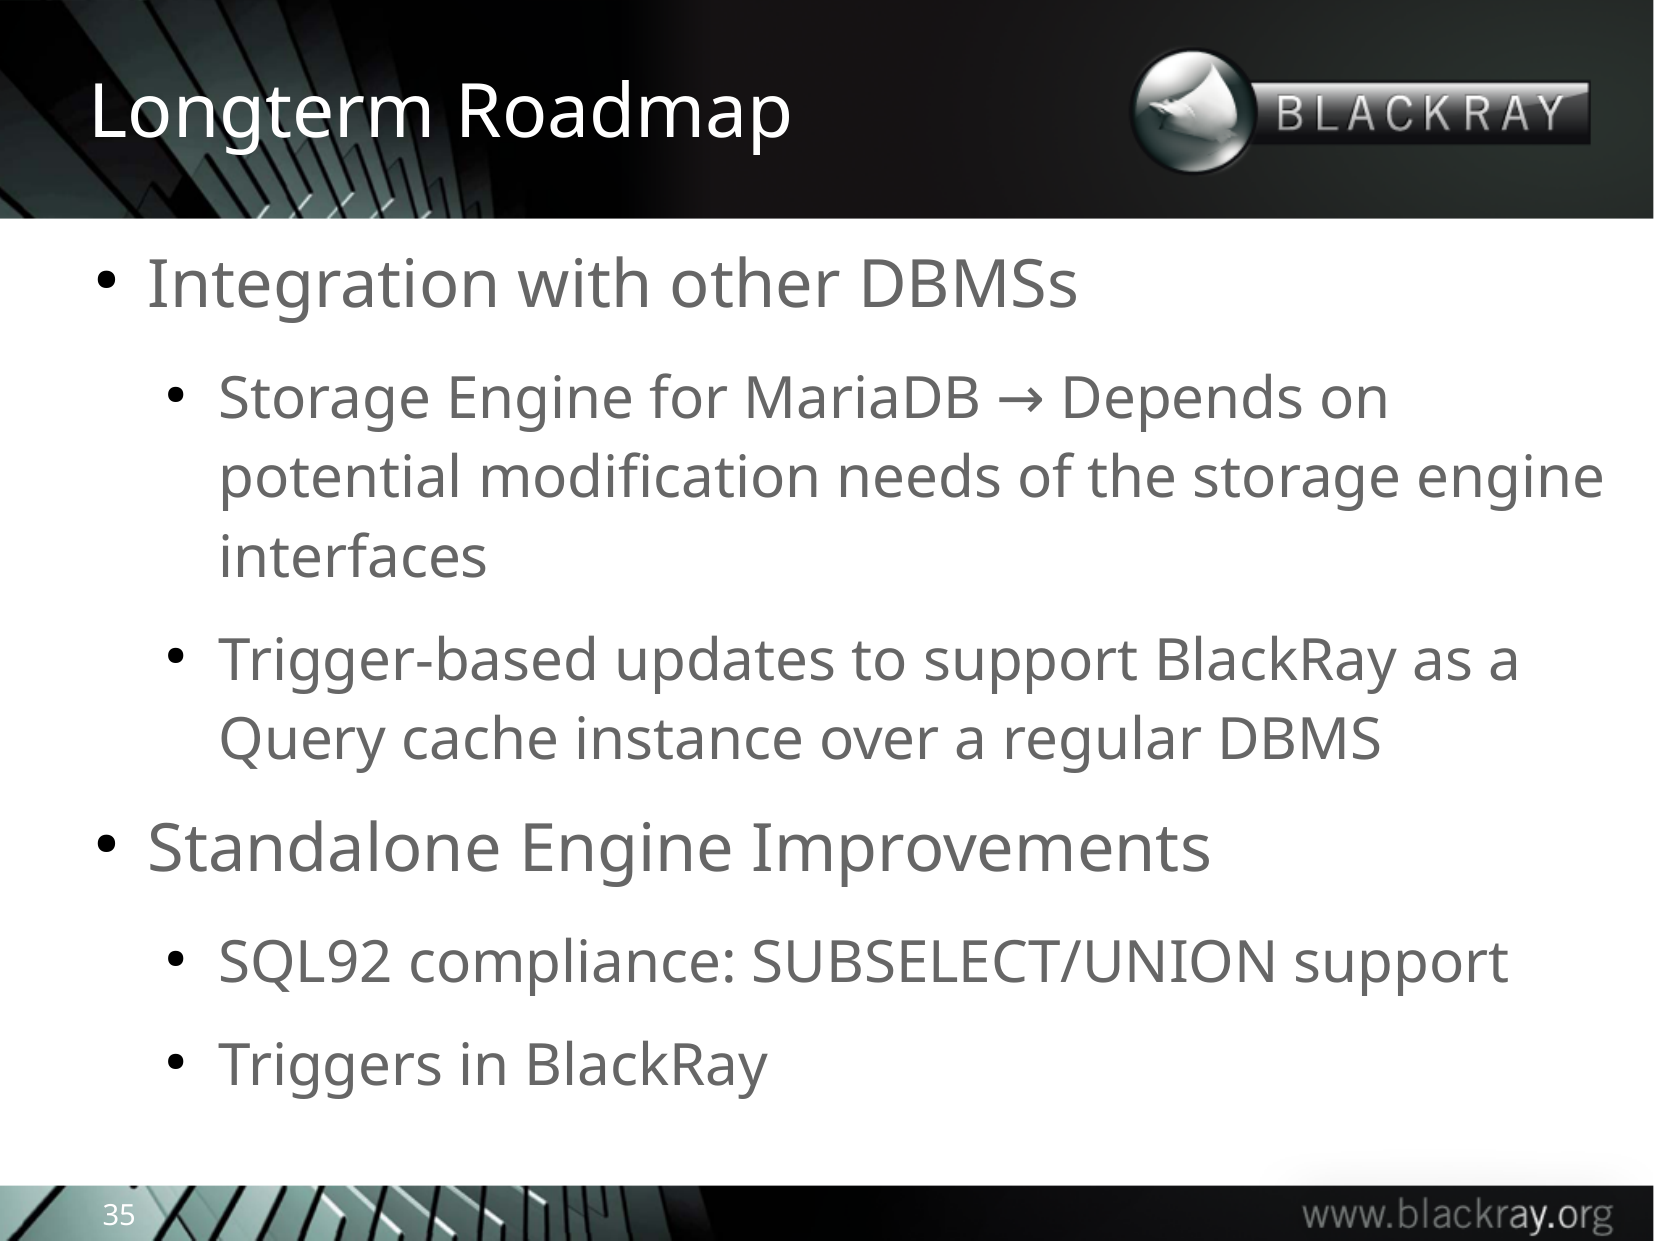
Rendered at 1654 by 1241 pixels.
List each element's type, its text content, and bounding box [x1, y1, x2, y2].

list Integration with other DBMSs Storage Engine for MariaDB → Depends on potential modification needs of the storage engine interfaces Trigger-based updates to support BlackRay as a Query cache instance over a regular DBMS Standalone Engine Improvements SQL92 compliance: SUBSELECT/UNION support Triggers in BlackRay [76, 236, 1625, 1137]
picture [0, 0, 1654, 1241]
title Longterm Roadmap [88, 46, 1577, 170]
